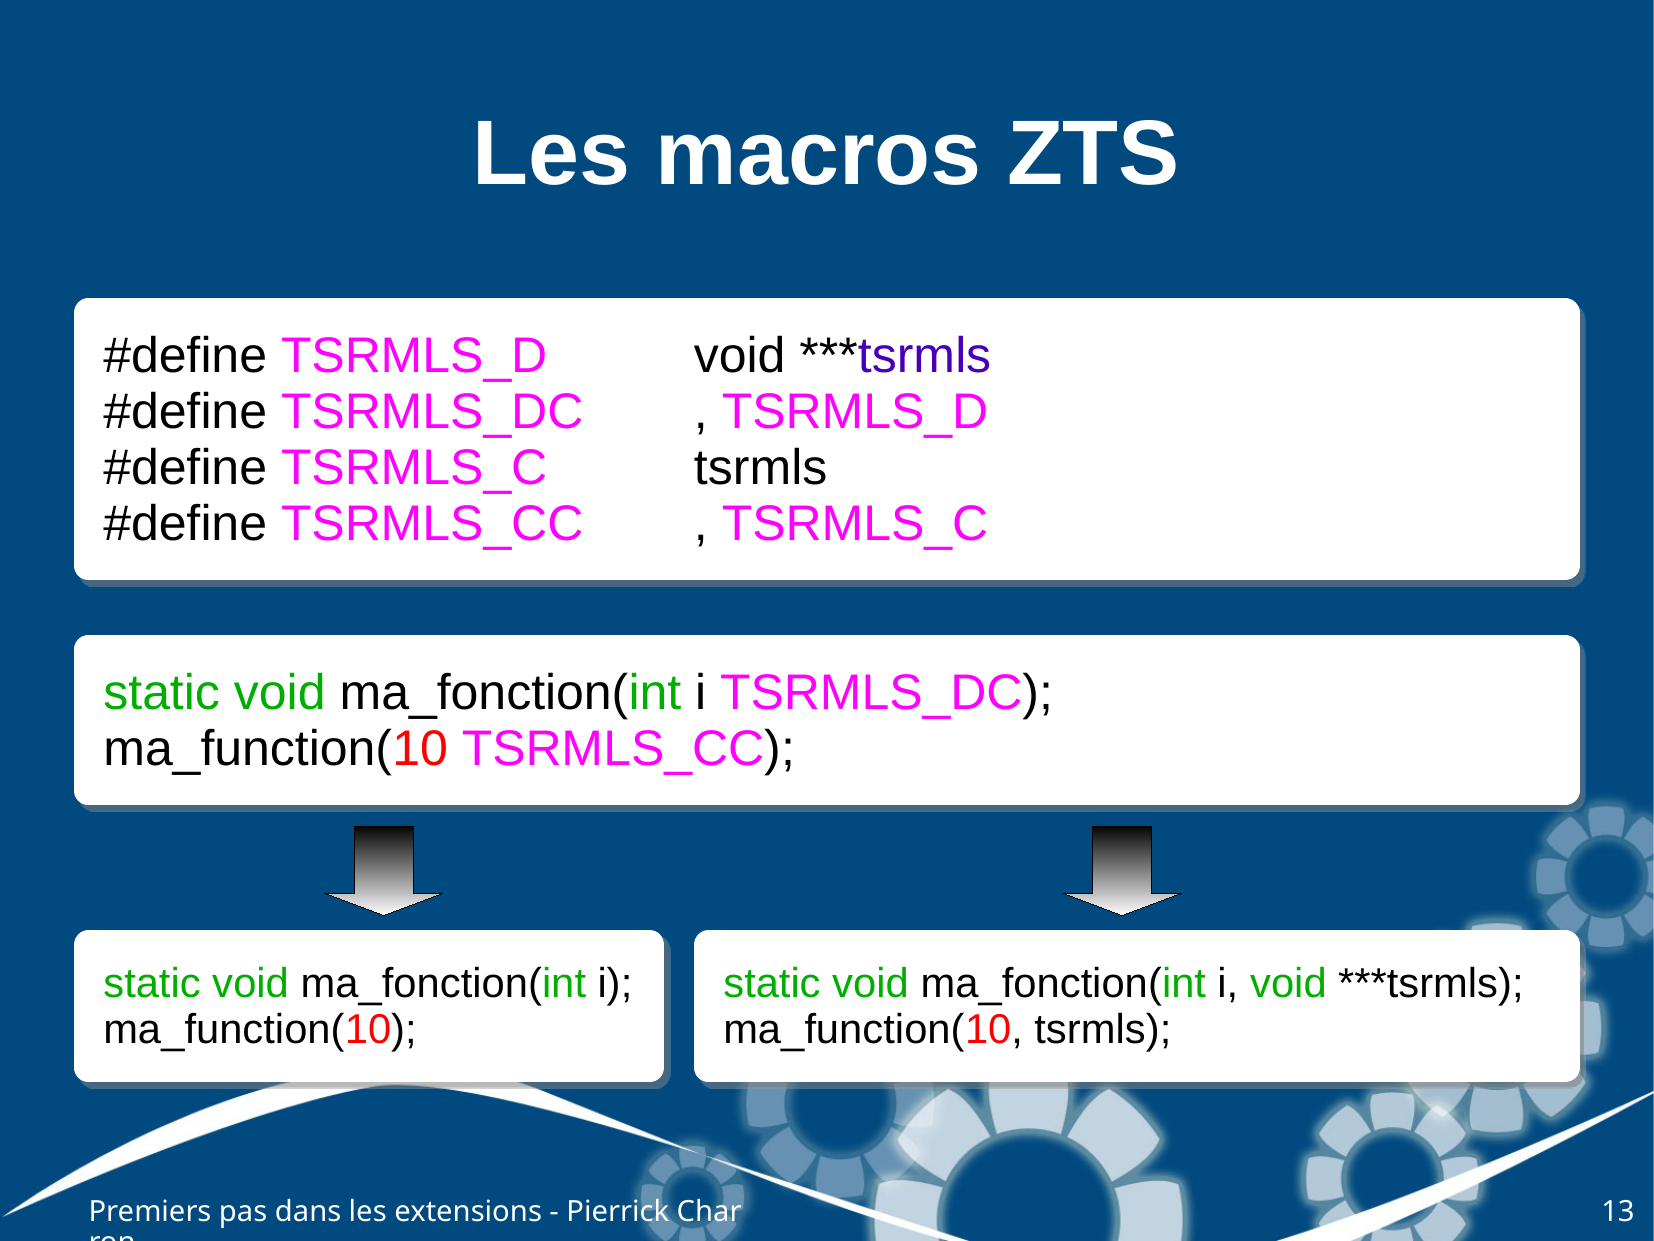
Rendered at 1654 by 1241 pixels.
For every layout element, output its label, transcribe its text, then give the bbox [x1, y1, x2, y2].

title Les macros ZTS [82, 49, 1571, 257]
list static void ma_fonction(int i); ma_function(10); [88, 944, 650, 1068]
list static void ma_fonction(int i, void ***tsrmls); ma_function(10, tsrmls); [708, 944, 1565, 1068]
list static void ma_fonction(int i TSRMLS_DC); ma_function(10 TSRMLS_CC); [88, 649, 1565, 791]
text_box [1062, 826, 1182, 916]
list #define TSRMLS_D void ***tsrmls #define TSRMLS_DC , TSRMLS_D #define TSRMLS_C tsrmls #define TSRMLS_CC , TSRMLS_C [88, 312, 1565, 566]
text_box [324, 826, 443, 916]
picture [0, 0, 1654, 1241]
